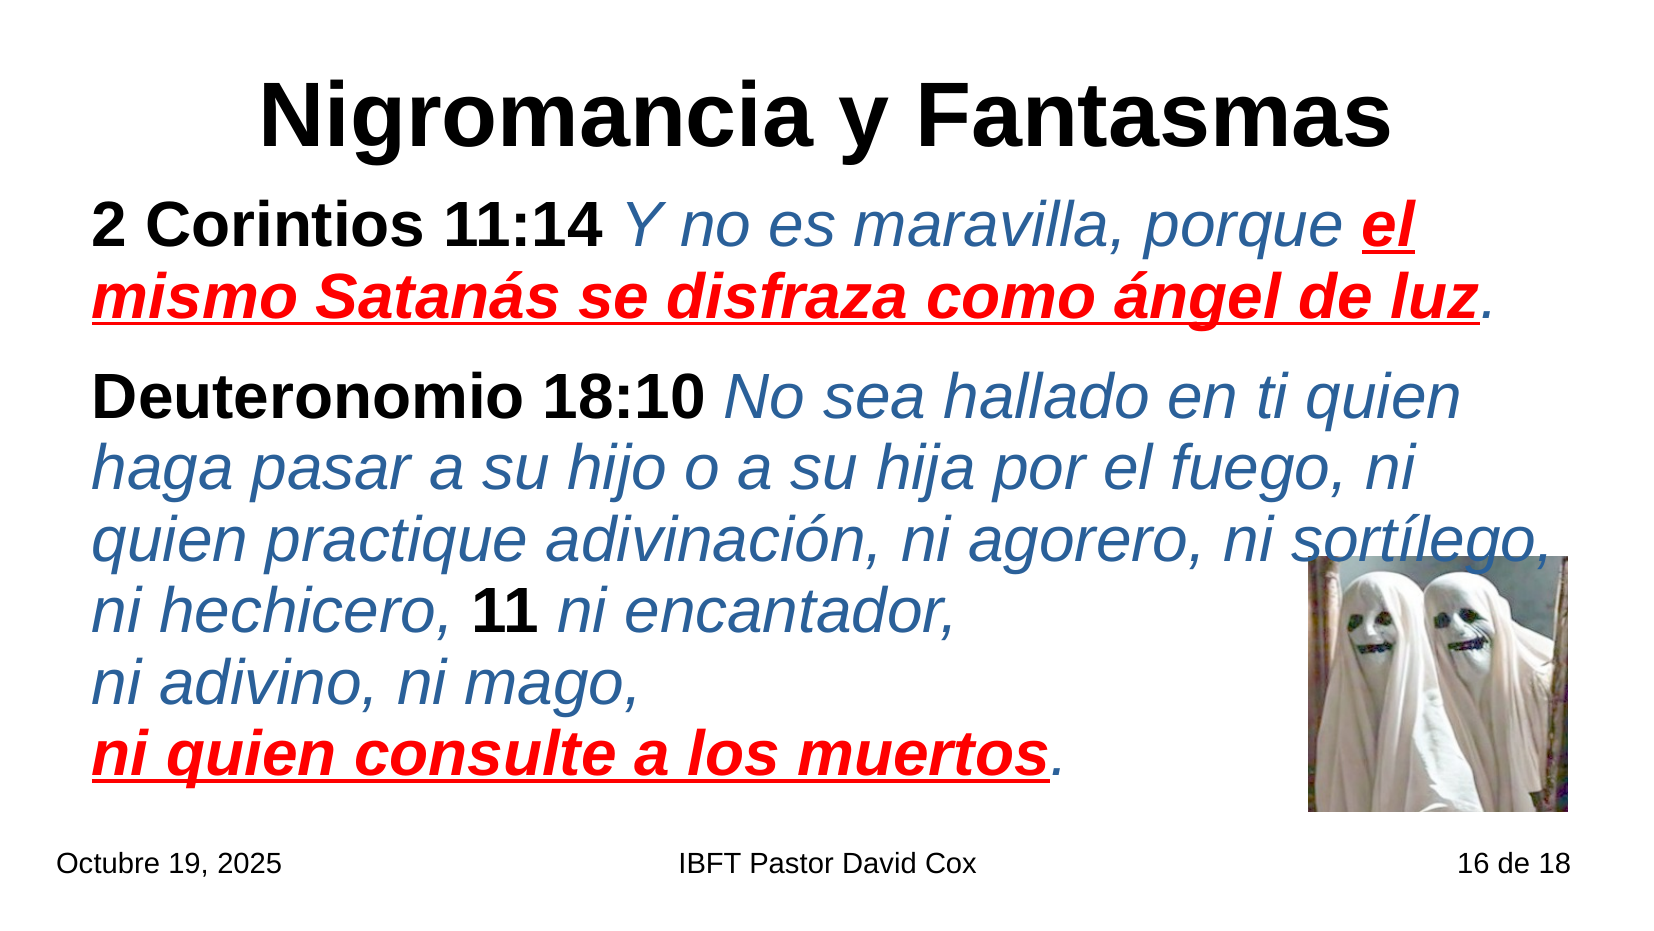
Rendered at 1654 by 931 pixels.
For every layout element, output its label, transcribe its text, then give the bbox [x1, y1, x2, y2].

list 2 Corintios 11:14 Y no es maravilla, porque el mismo Satanás se disfraza como ángel de luz. Deuteronomio 18:10 No sea hallado en ti quien haga pasar a su hijo o a su hija por el fuego, ni quien practique adivinación, ni agorero, ni sortílego, ni hechicero, 11 ni encantador, ni adivino, ni mago, ni quien consulte a los muertos. [91, 188, 1580, 792]
title Nigromancia y Fantasmas [82, 37, 1571, 193]
picture [1308, 792, 1568, 812]
